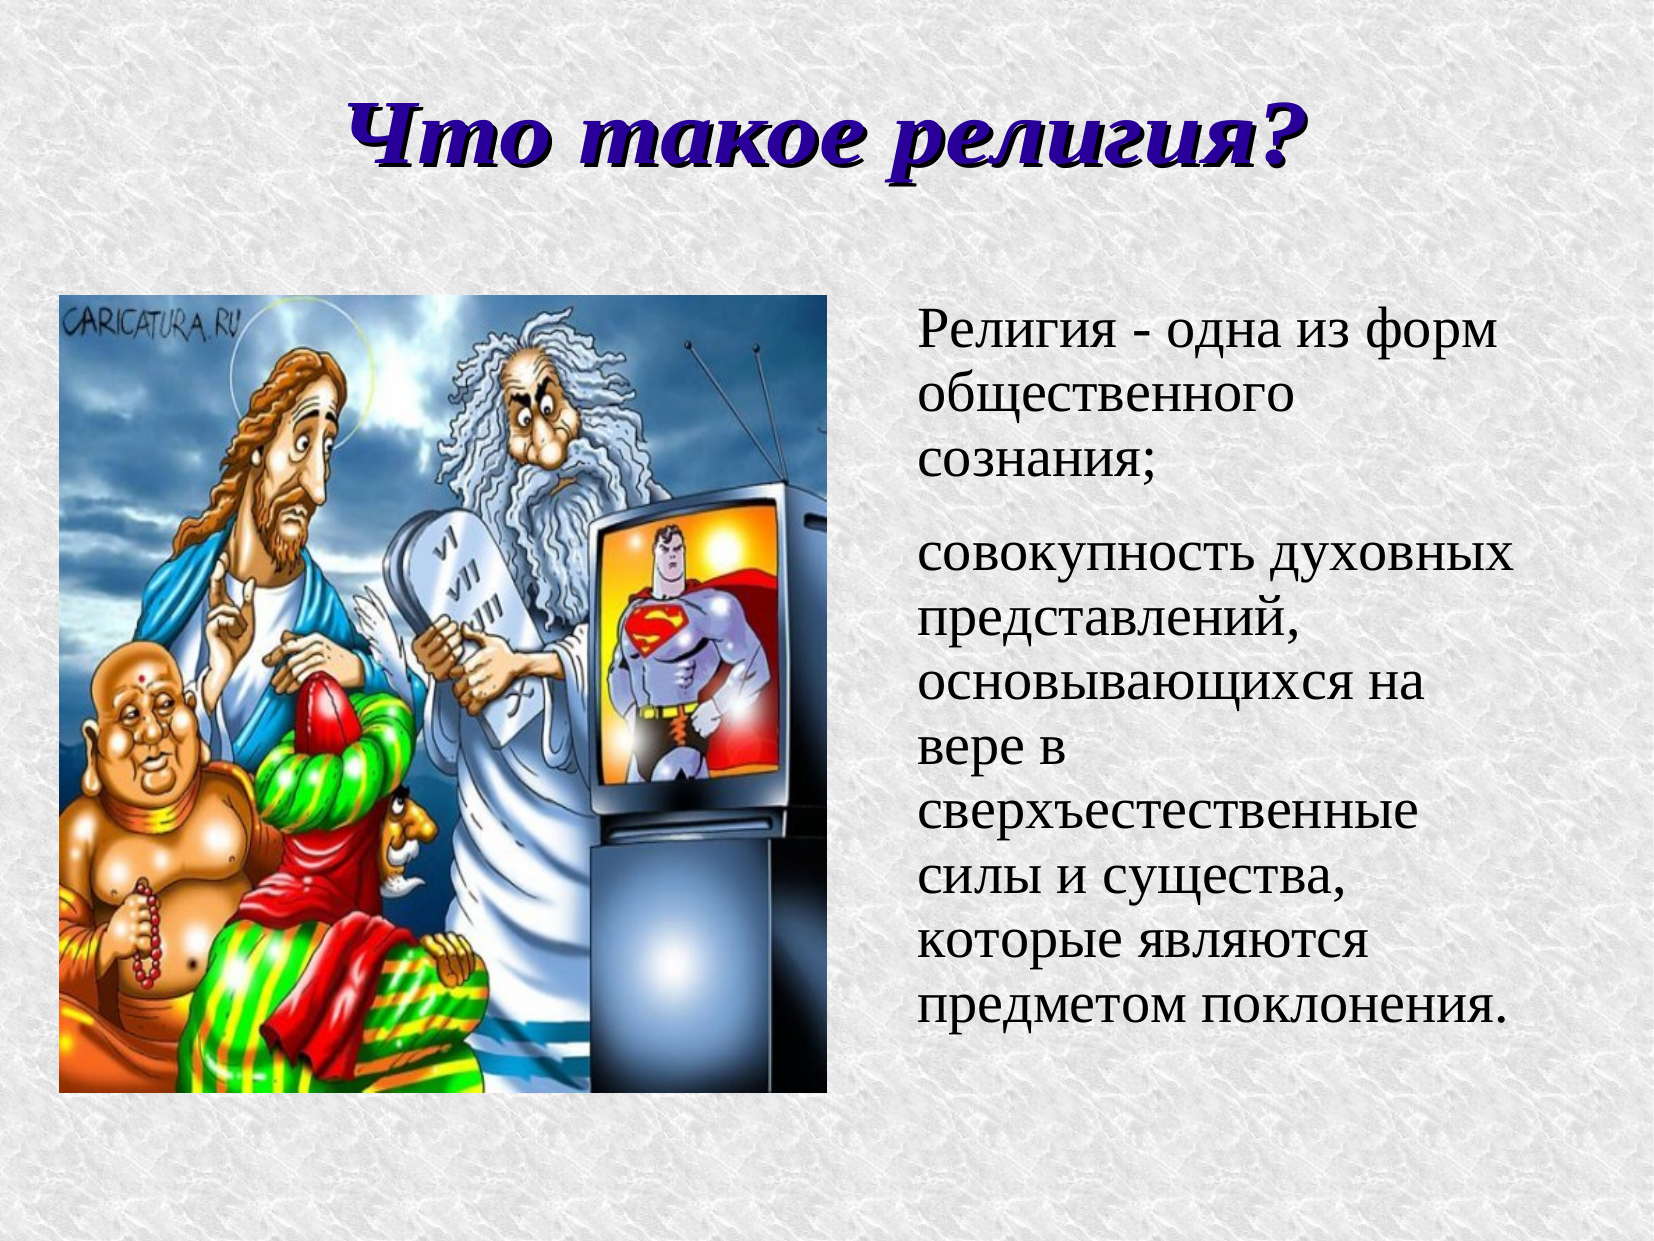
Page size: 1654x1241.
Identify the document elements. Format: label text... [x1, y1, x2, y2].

picture [0, 0, 1654, 1241]
title Что такое религия? [118, 29, 1531, 237]
list Религия - одна из форм общественного сознания; совокупность духовных представлений, основывающихся на вере в сверхъестественные силы и существа, которые являются предметом поклонения. [846, 295, 1536, 1114]
